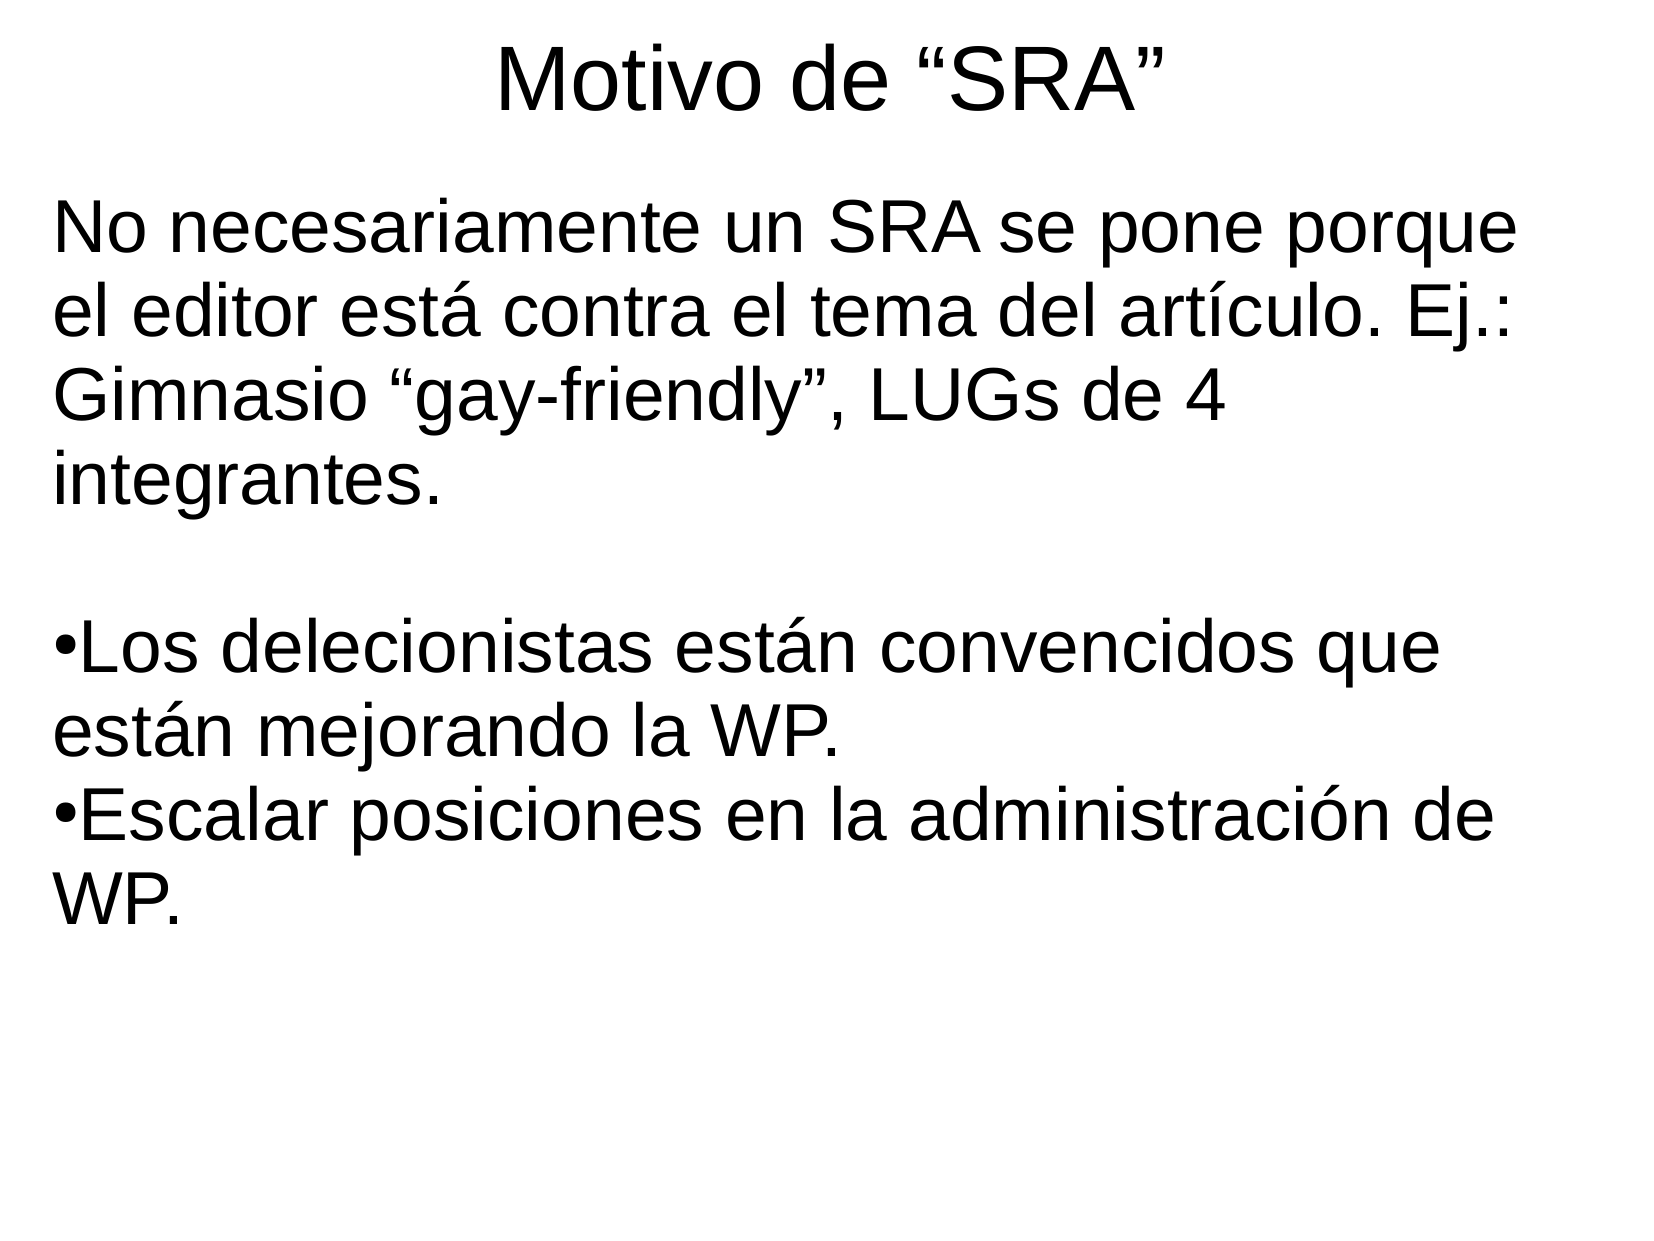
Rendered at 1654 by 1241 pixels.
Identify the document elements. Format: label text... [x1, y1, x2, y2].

text_box No necesariamente un SRA se pone porque el editor está contra el tema del artículo. Ej.: Gimnasio “gay-friendly”, LUGs de 4 integrantes. Los delecionistas están convencidos que están mejorando la WP. Escalar posiciones en la administración de WP. [37, 177, 1613, 1033]
title Motivo de “SRA” [86, 0, 1576, 175]
